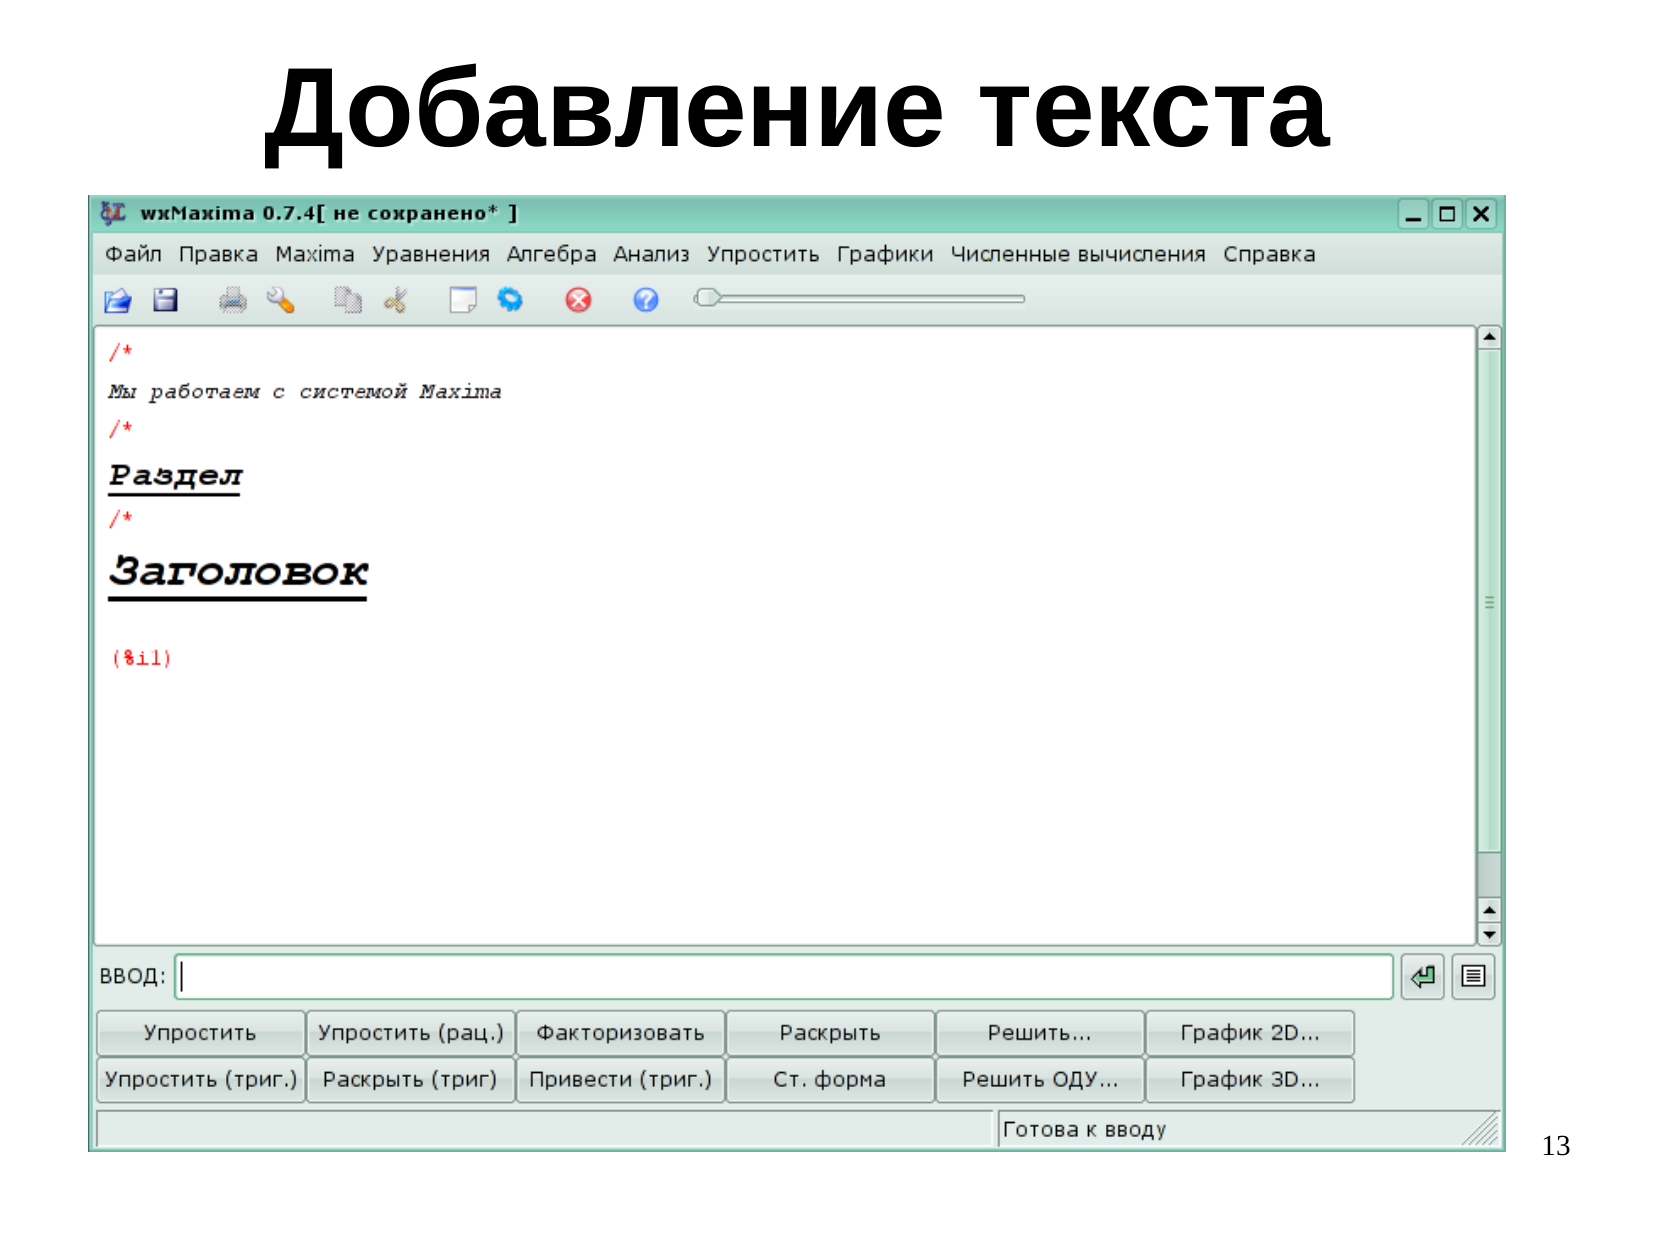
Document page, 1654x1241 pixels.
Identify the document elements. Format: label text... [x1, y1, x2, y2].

picture [88, 195, 1506, 1152]
text_box Добавление текста [29, 36, 1565, 178]
